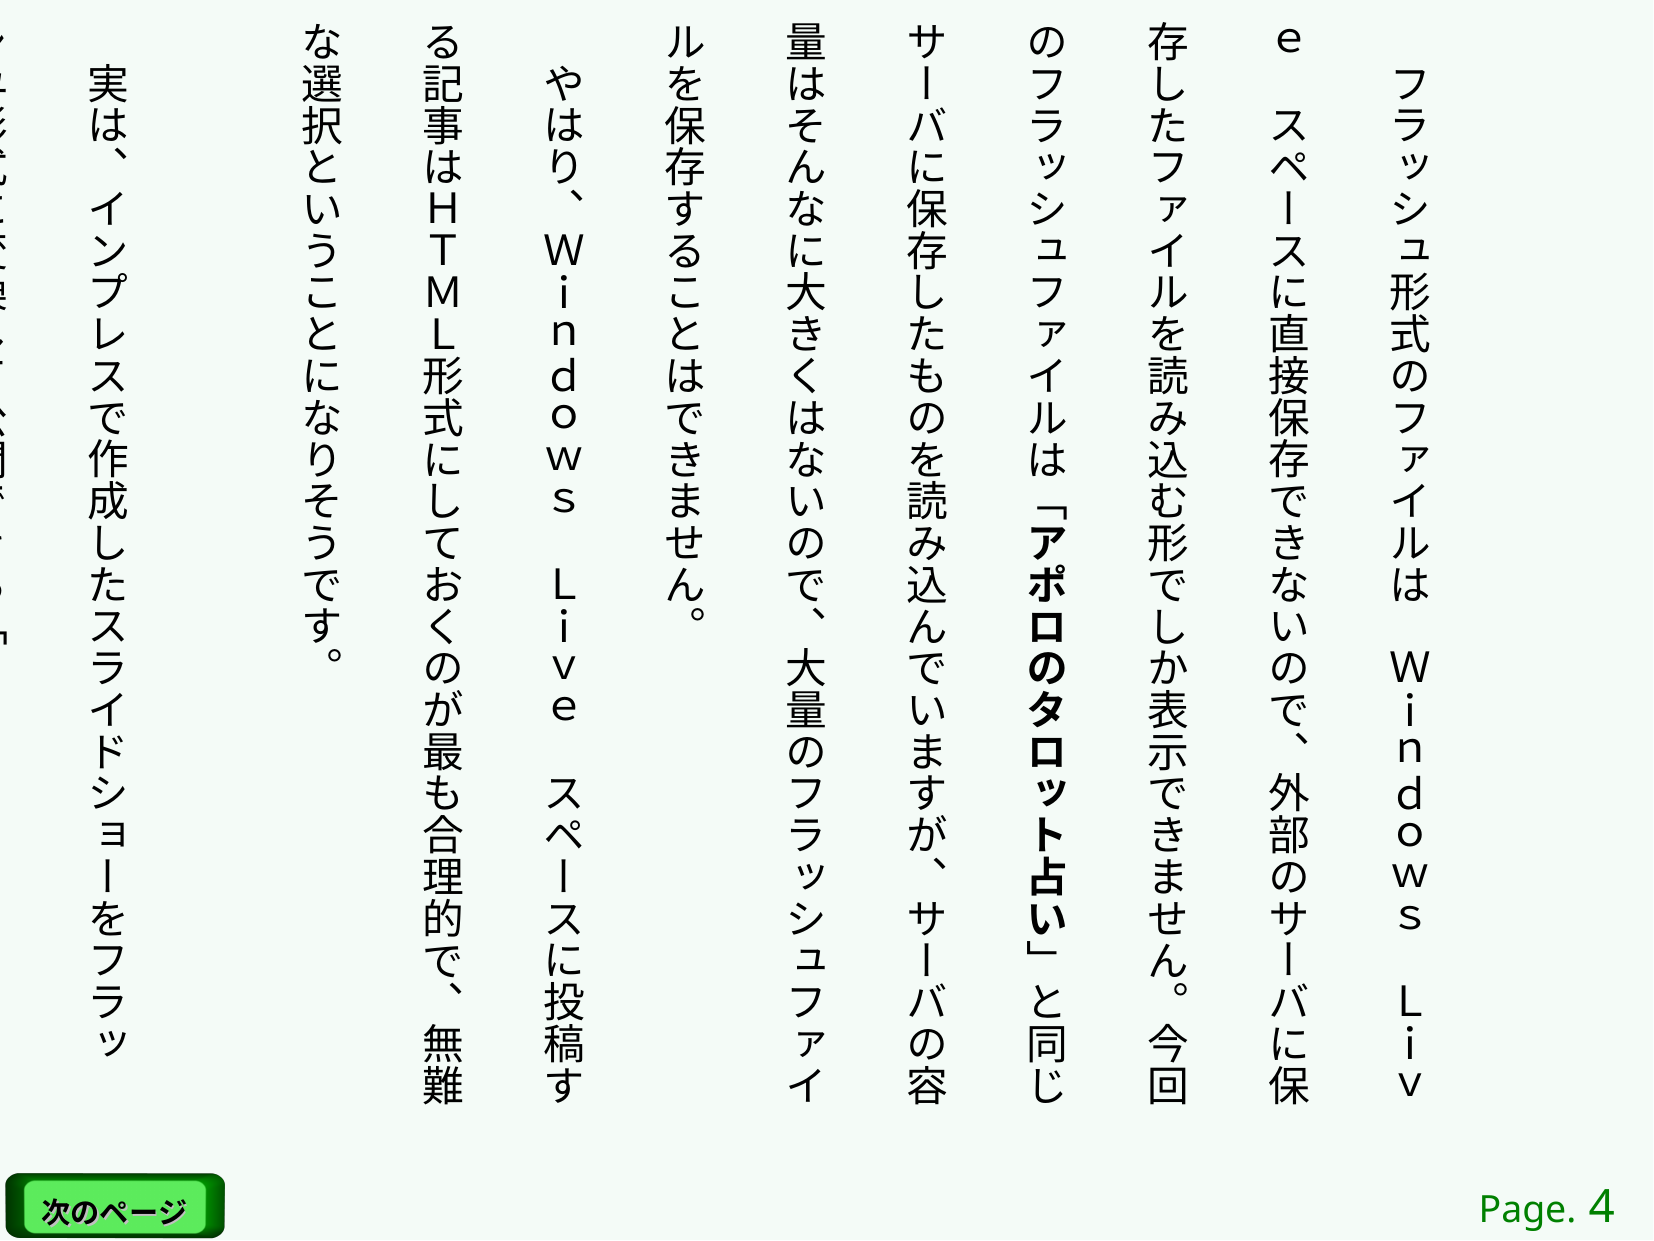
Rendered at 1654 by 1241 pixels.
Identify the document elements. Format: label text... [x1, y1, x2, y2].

text_box 次のページ [41, 1189, 191, 1225]
text_box Page. 4 [1463, 1166, 1654, 1241]
text_box フラッシュ形式のファイルは Ｗｉｎｄｏｗｓ Ｌｉｖｅ スペースに直接保存できないので、外部のサーバに保存したファイルを読み込む形でしか表示できません。今回のフラッシュファイルは「アポロのタロット占い」と同じサーバに保存したものを読み込んでいますが、サーバの容量はそんなに大きくはないので、大量のフラッシュファイルを保存することはできません。 やはり、Ｗｉｎｄｏｗｓ Ｌｉｖｅ スペースに投稿する記事はＨＴＭＬ形式にしておくのが最も合理的で、無難な選択ということになりそうです。 実は、インプレスで作成したスライドショーをフラッシュ形式に変換して公開できる「ＳｌｉｄｅＳｈａｒｅ」というオンラインサービスがあります。このサービスを使えば、サーバの容量の問題はある程度は解決できます。面白そうなので、試しにちょっと使ってみましょうか。 [118, 0, 1523, 1146]
